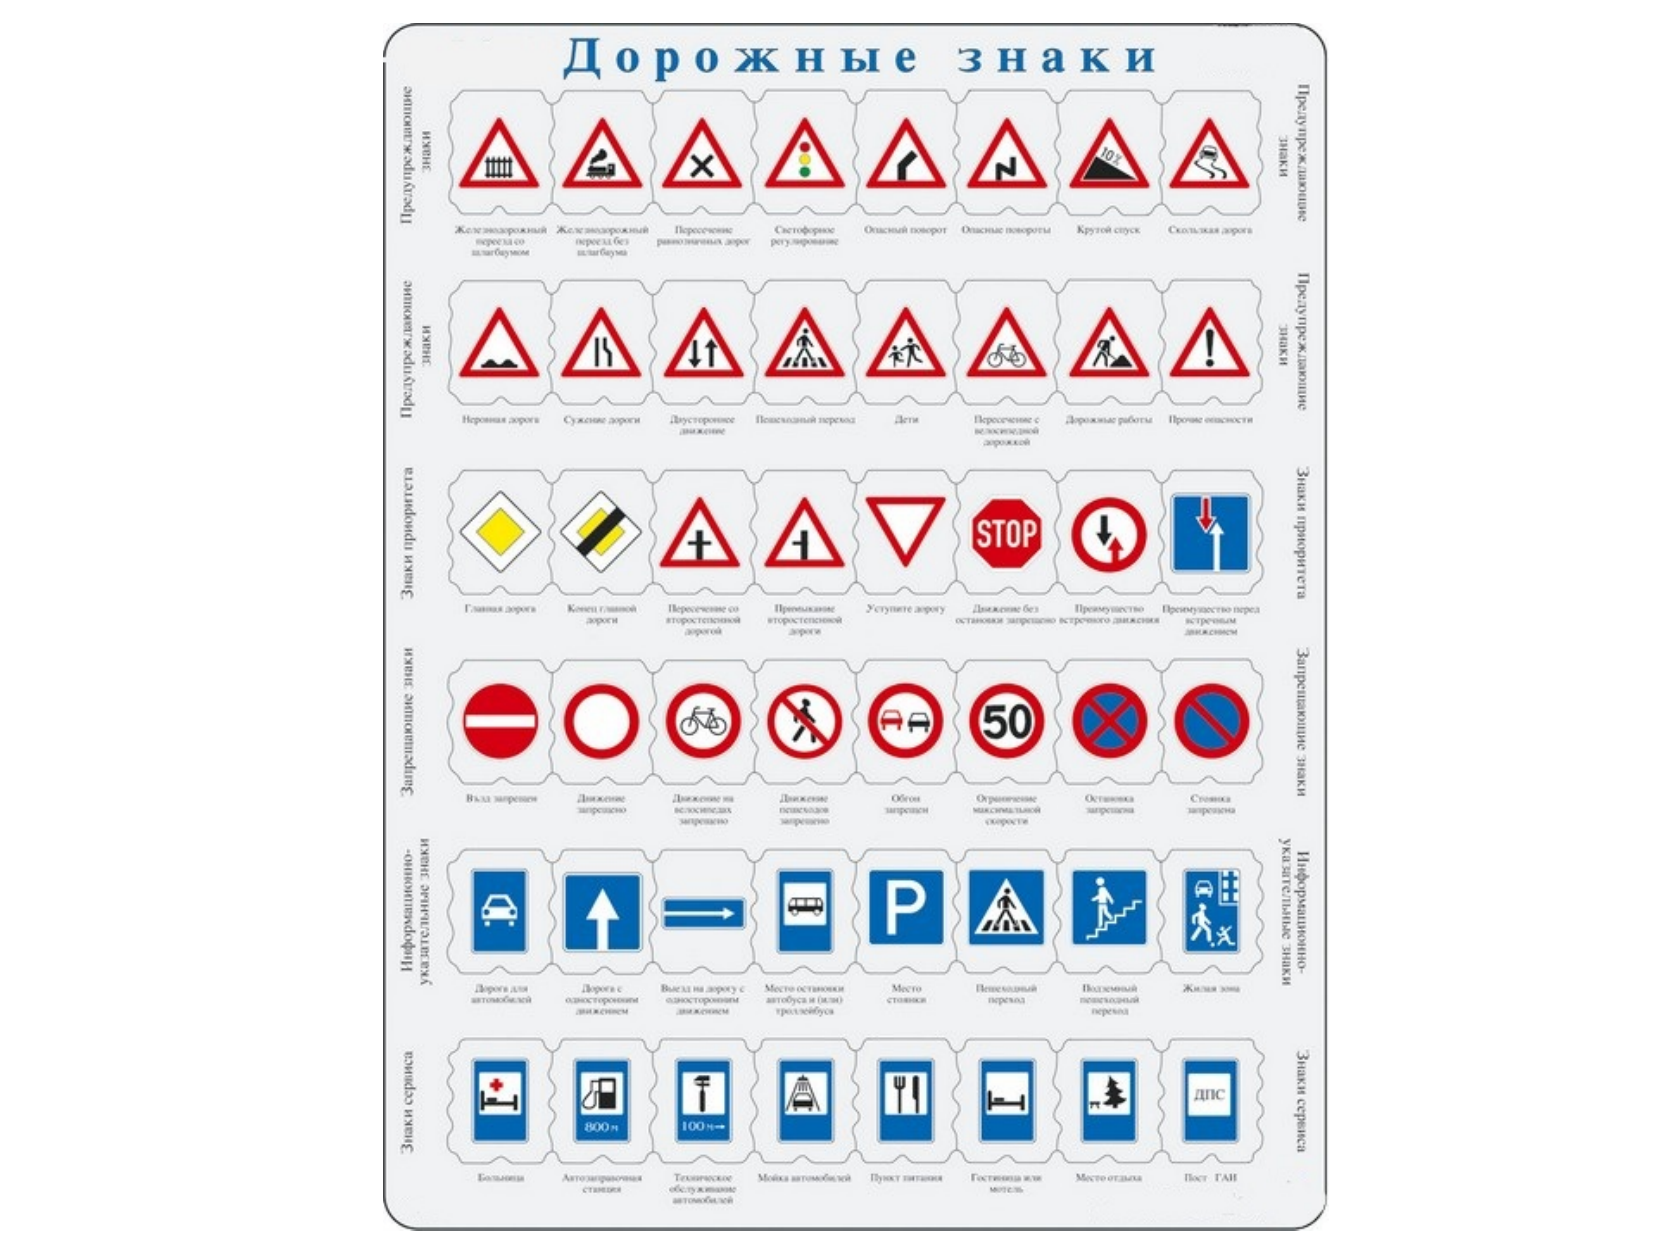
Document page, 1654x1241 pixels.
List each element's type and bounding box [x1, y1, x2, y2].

picture [383, 23, 1329, 1231]
